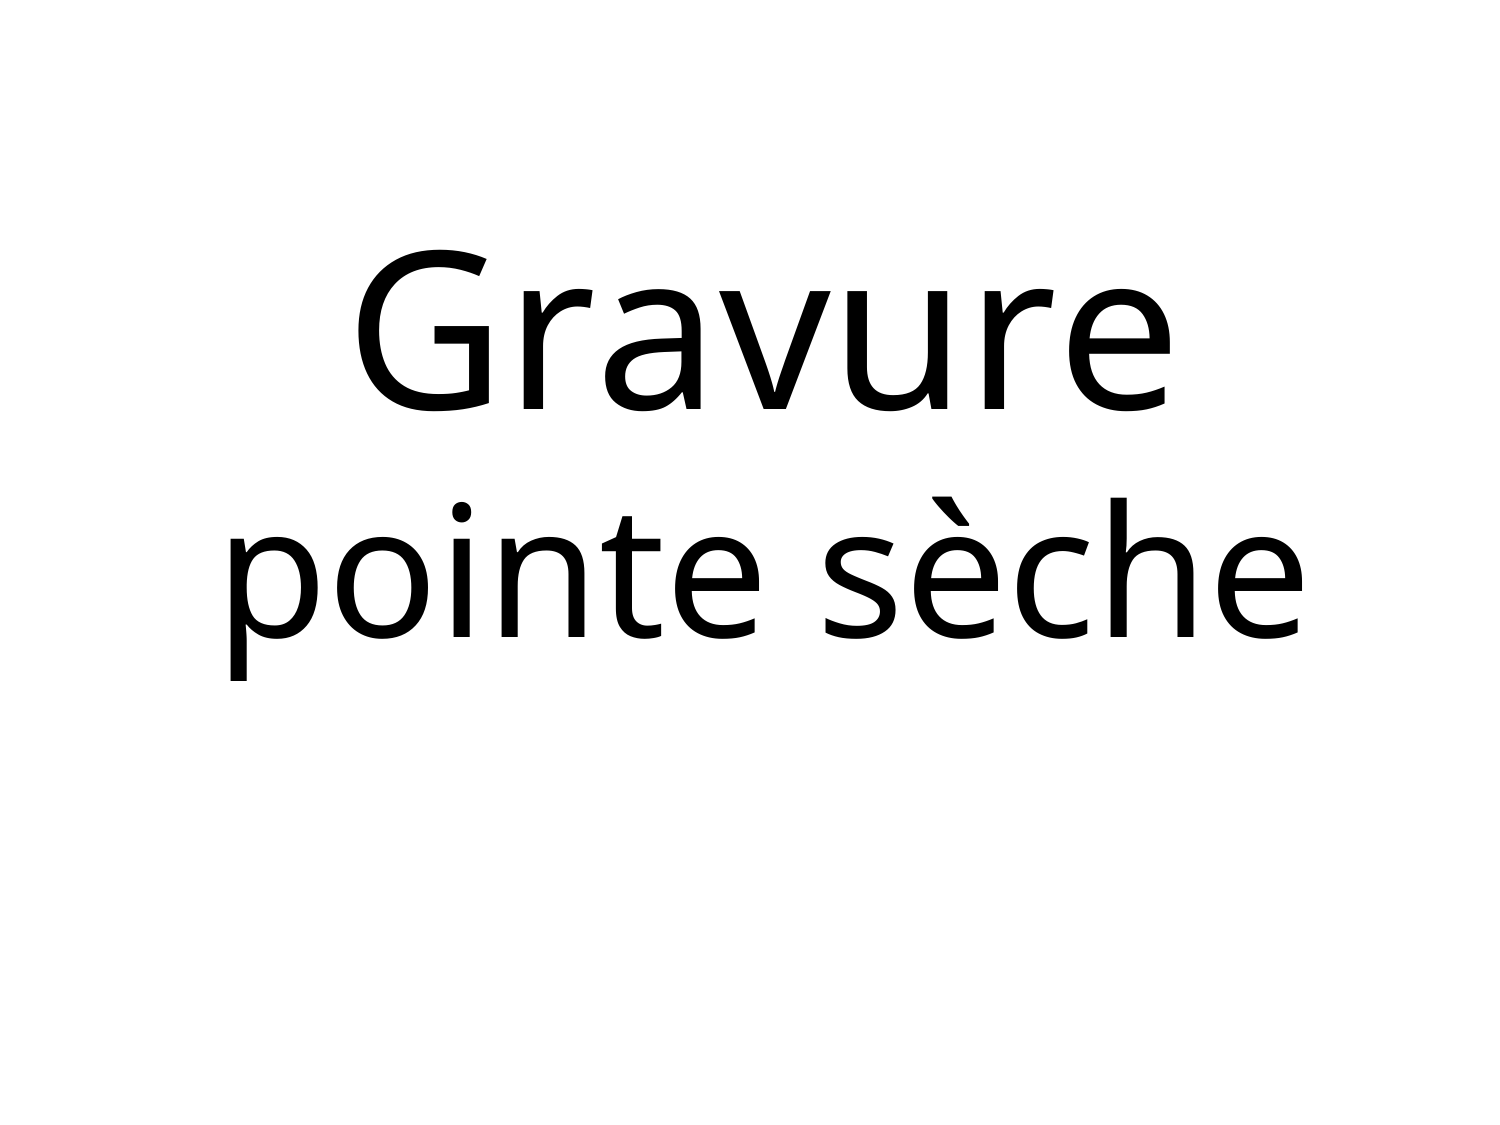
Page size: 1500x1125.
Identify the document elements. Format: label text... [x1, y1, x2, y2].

title Gravure pointe sèche [88, 337, 1439, 526]
